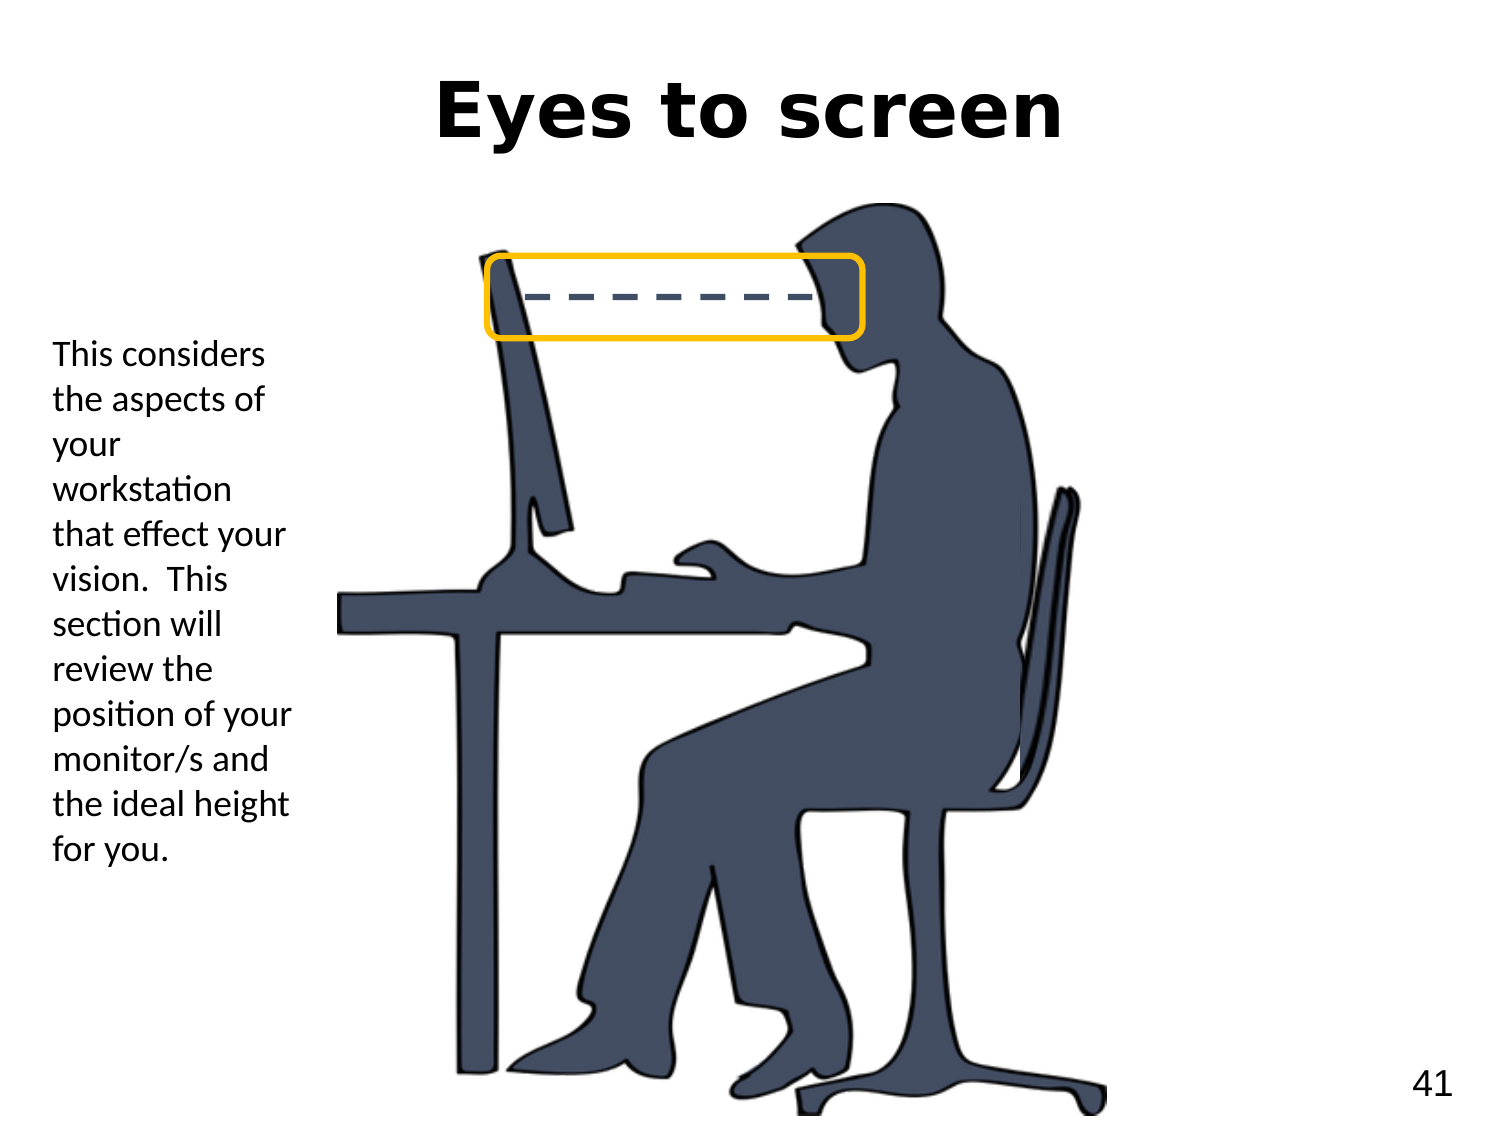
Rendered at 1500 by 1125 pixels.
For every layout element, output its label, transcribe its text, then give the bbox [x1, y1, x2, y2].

picture [337, 203, 1107, 1116]
title Eyes to screen [75, 44, 1425, 177]
text_box This considers the aspects of your workstation that effect your vision. This section will review the position of your monitor/s and the ideal height for you. [37, 321, 313, 877]
